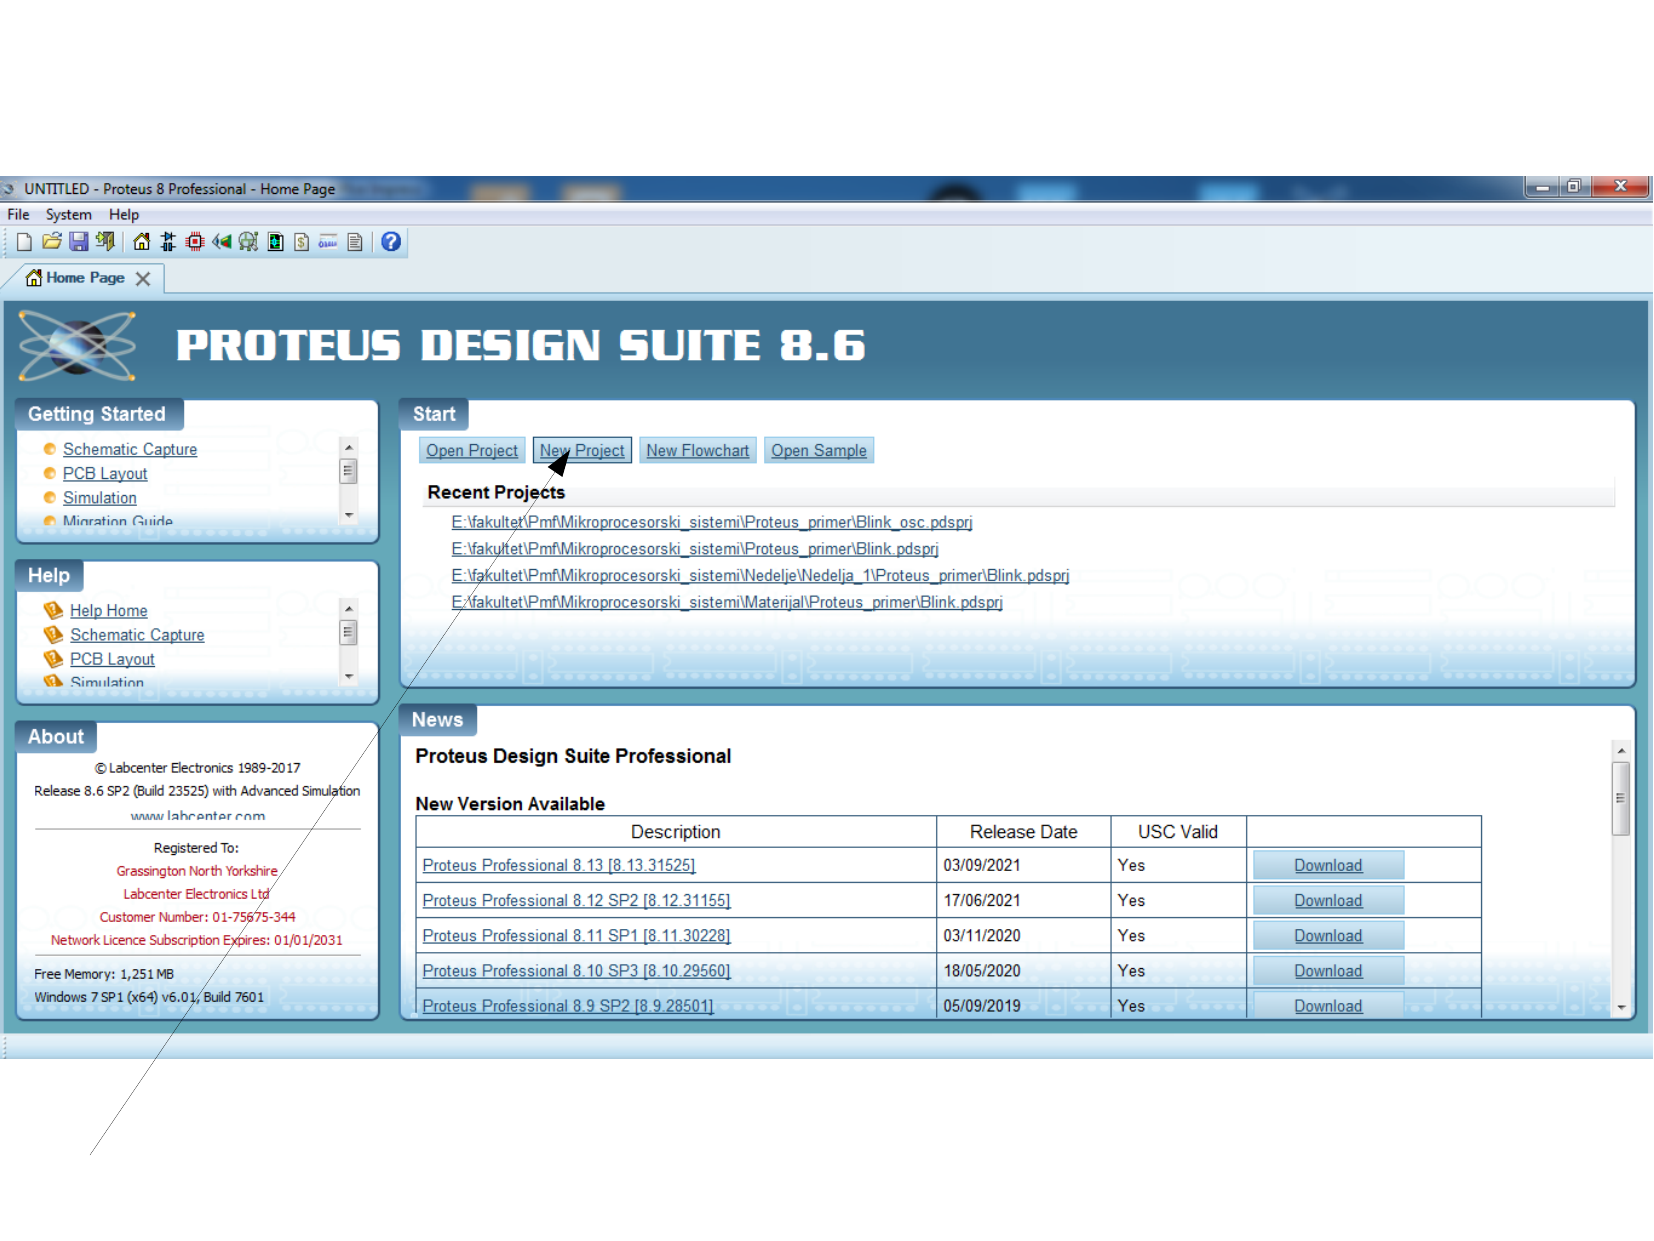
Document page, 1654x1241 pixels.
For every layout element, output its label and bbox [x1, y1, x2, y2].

picture [0, 176, 1653, 1059]
